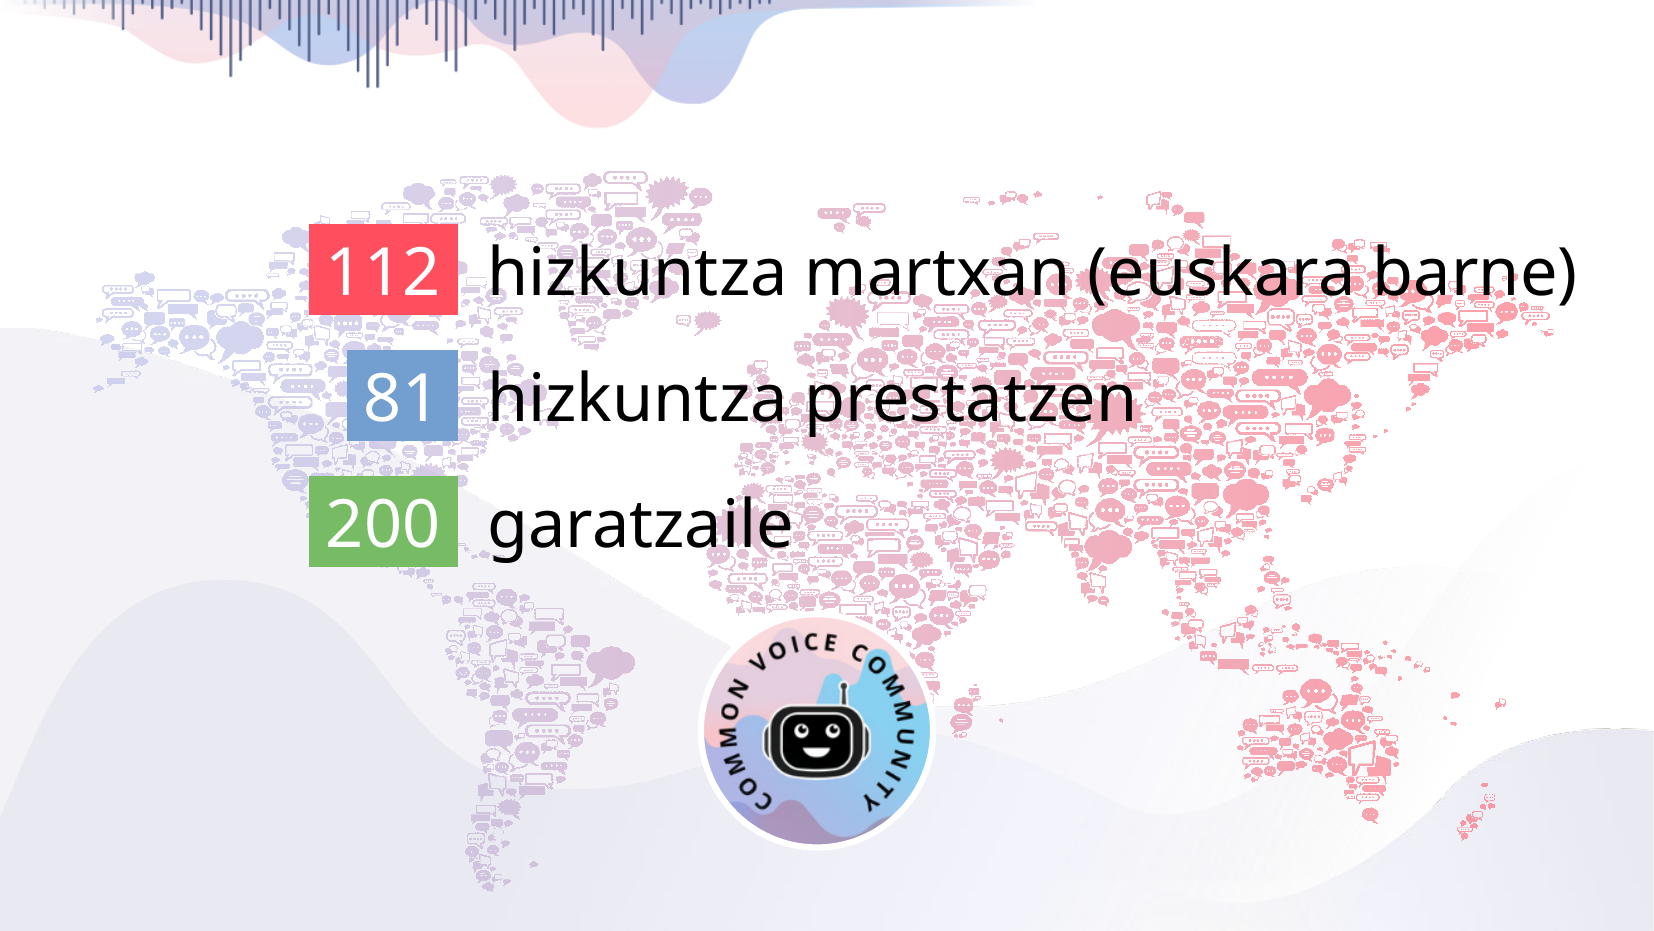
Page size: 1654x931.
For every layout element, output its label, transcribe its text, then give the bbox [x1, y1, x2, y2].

picture [844, 613, 934, 703]
text_box 112 81 200 [265, 70, 473, 721]
text_box hizkuntza martxan (euskara barne) hizkuntza prestatzen garatzaile [473, 70, 1595, 721]
picture [0, 0, 1063, 134]
picture [705, 618, 929, 844]
picture [700, 613, 790, 703]
picture [0, 171, 1654, 931]
